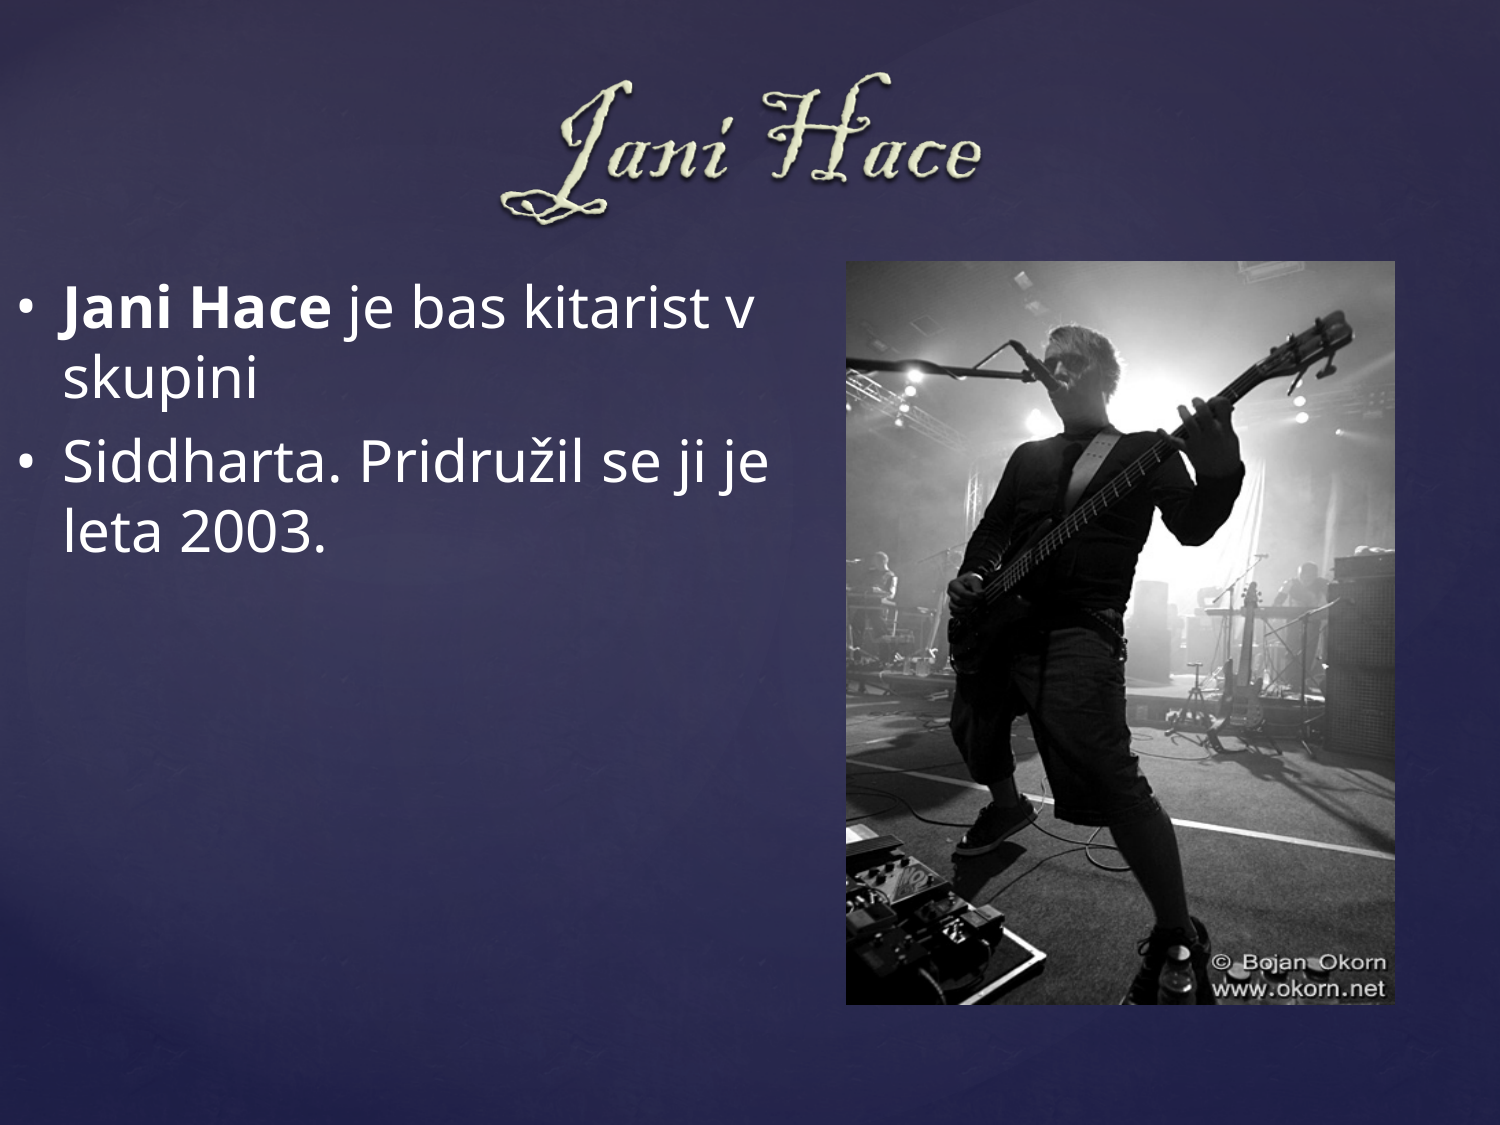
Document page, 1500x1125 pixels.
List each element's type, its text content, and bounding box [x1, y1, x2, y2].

picture [73, 29, 1426, 234]
picture [0, 261, 1500, 1125]
list Jani Hace je bas kitarist v skupini Siddharta. Pridružil se ji je leta 2003. [0, 262, 811, 916]
